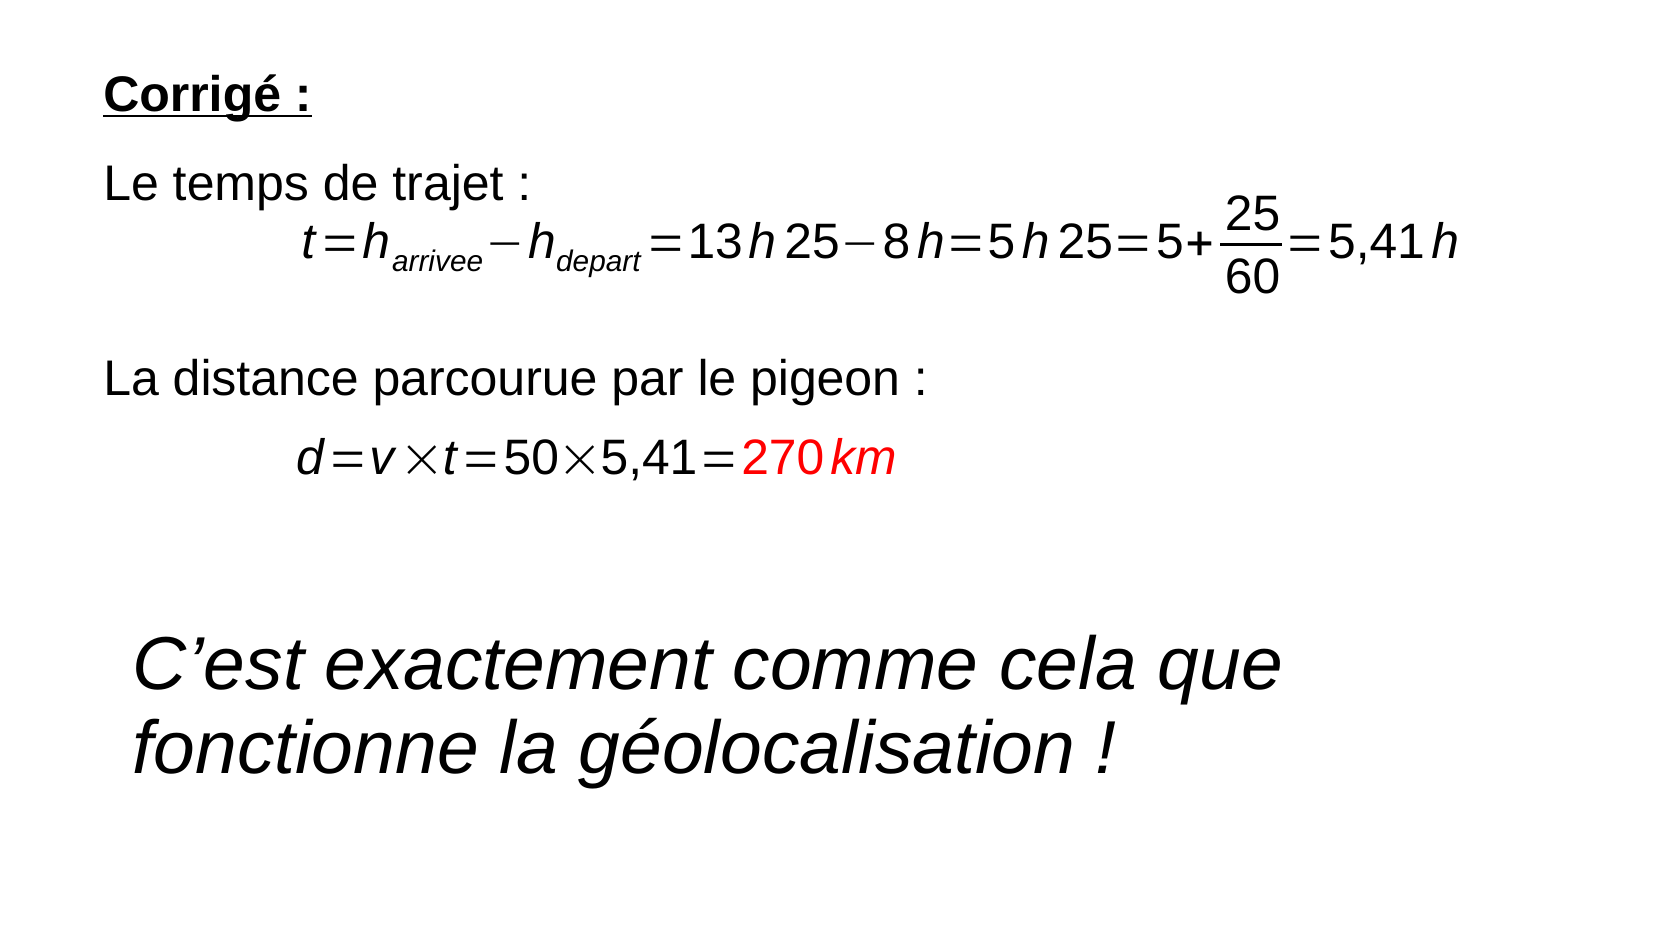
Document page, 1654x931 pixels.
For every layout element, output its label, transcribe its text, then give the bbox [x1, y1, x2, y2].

text_box Corrigé : [88, 59, 1565, 130]
chart [295, 185, 1466, 304]
chart [289, 429, 905, 486]
text_box C’est exactement comme cela que fonctionne la géolocalisation ! [118, 613, 1447, 827]
text_box Le temps de trajet : [88, 147, 547, 219]
text_box La distance parcourue par le pigeon : [88, 342, 944, 414]
